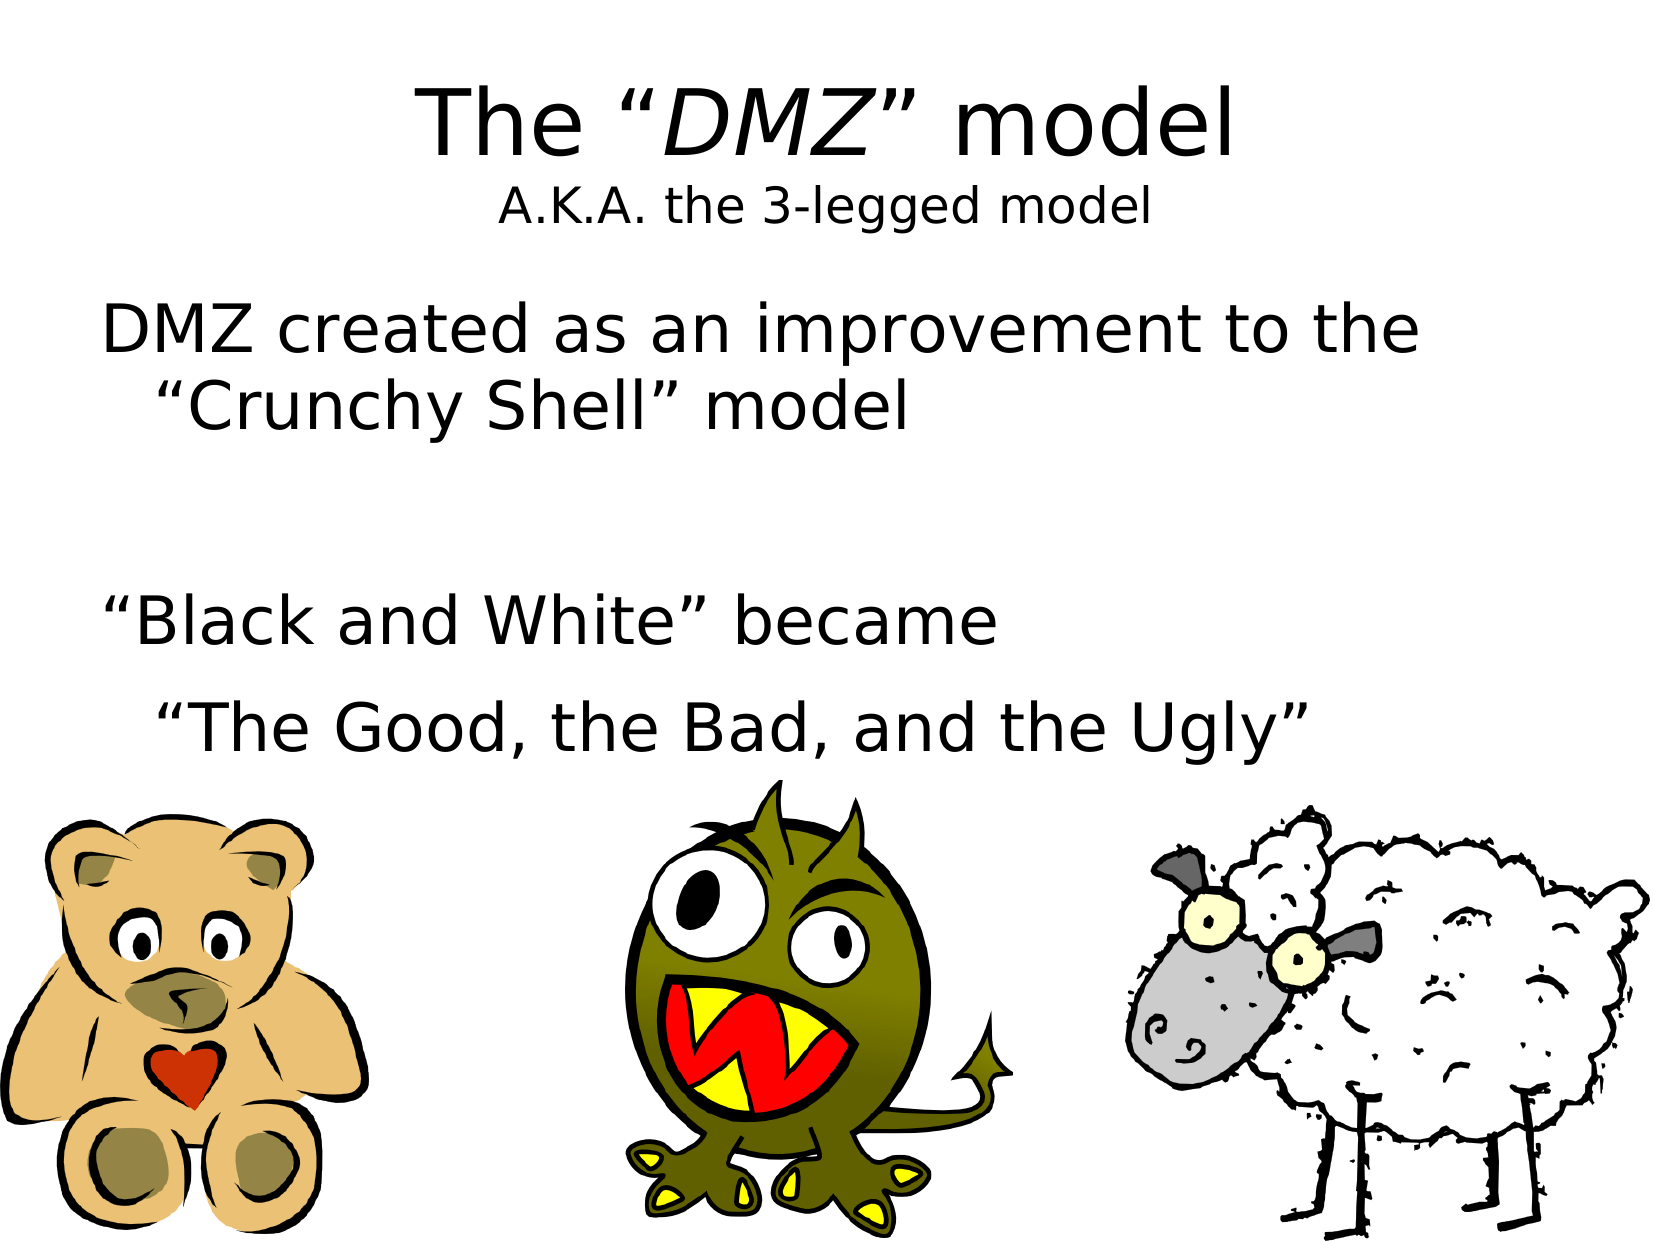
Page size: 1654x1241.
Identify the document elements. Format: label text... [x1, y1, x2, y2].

list DMZ created as an improvement to the “Crunchy Shell” model “Black and White” became “The Good, the Bad, and the Ugly” [82, 290, 1571, 788]
picture [0, 814, 369, 1234]
picture [625, 780, 1013, 1238]
picture [1125, 805, 1650, 1241]
title The “DMZ” model A.K.A. the 3-legged model [82, 56, 1571, 250]
